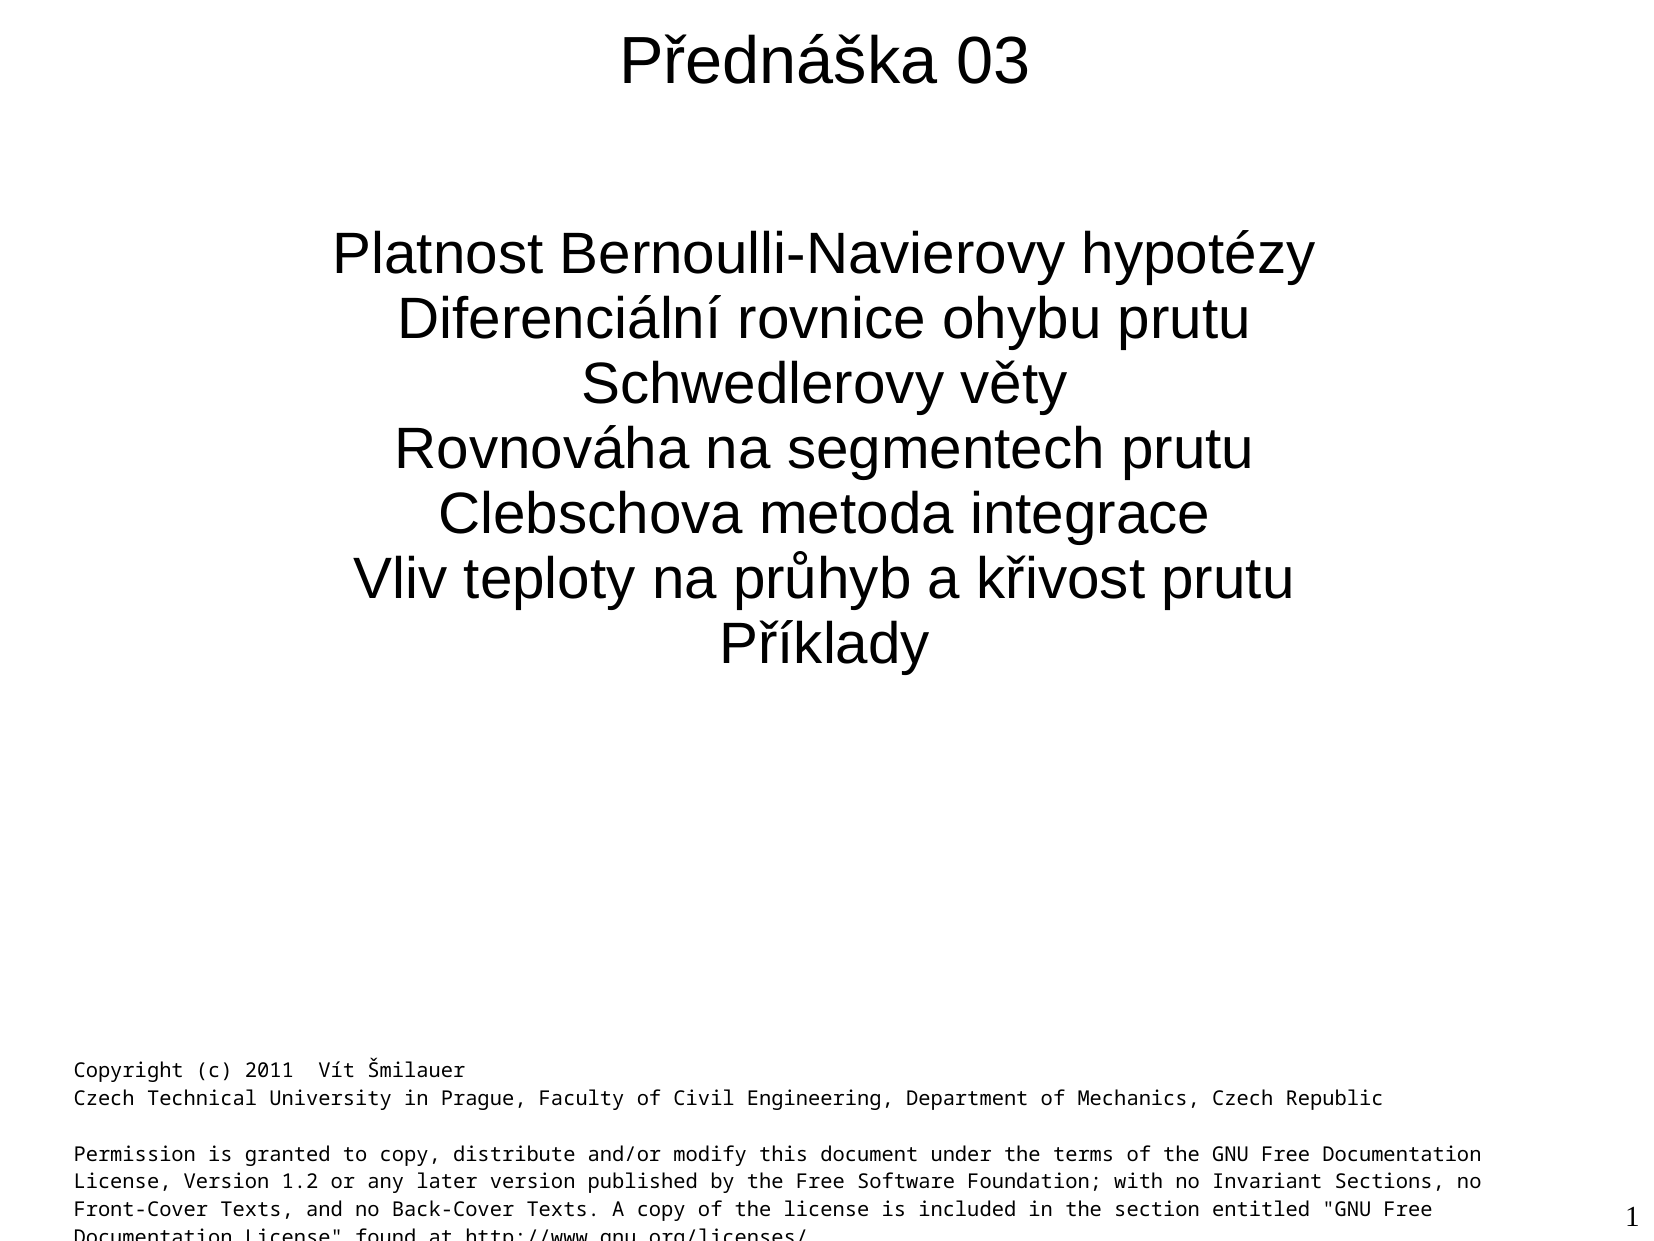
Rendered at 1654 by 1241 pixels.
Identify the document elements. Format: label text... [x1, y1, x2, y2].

subtitle Platnost Bernoulli-Navierovy hypotézy Diferenciální rovnice ohybu prutu Schwedlerovy věty Rovnováha na segmentech prutu Clebschova metoda integrace Vliv teploty na průhyb a křivost prutu Příklady [37, 8, 1613, 953]
text_box Copyright (c) 2011 Vít Šmilauer Czech Technical University in Prague, Faculty of Civil Engineering, Department of Mechanics, Czech Republic Permission is granted to copy, distribute and/or modify this document under the terms of the GNU Free Documentation License, Version 1.2 or any later version published by the Free Software Foundation; with no Invariant Sections, no Front-Cover Texts, and no Back-Cover Texts. A copy of the license is included in the section entitled "GNU Free Documentation License" found at http://www.gnu.org/licenses/ [58, 1048, 1535, 1241]
